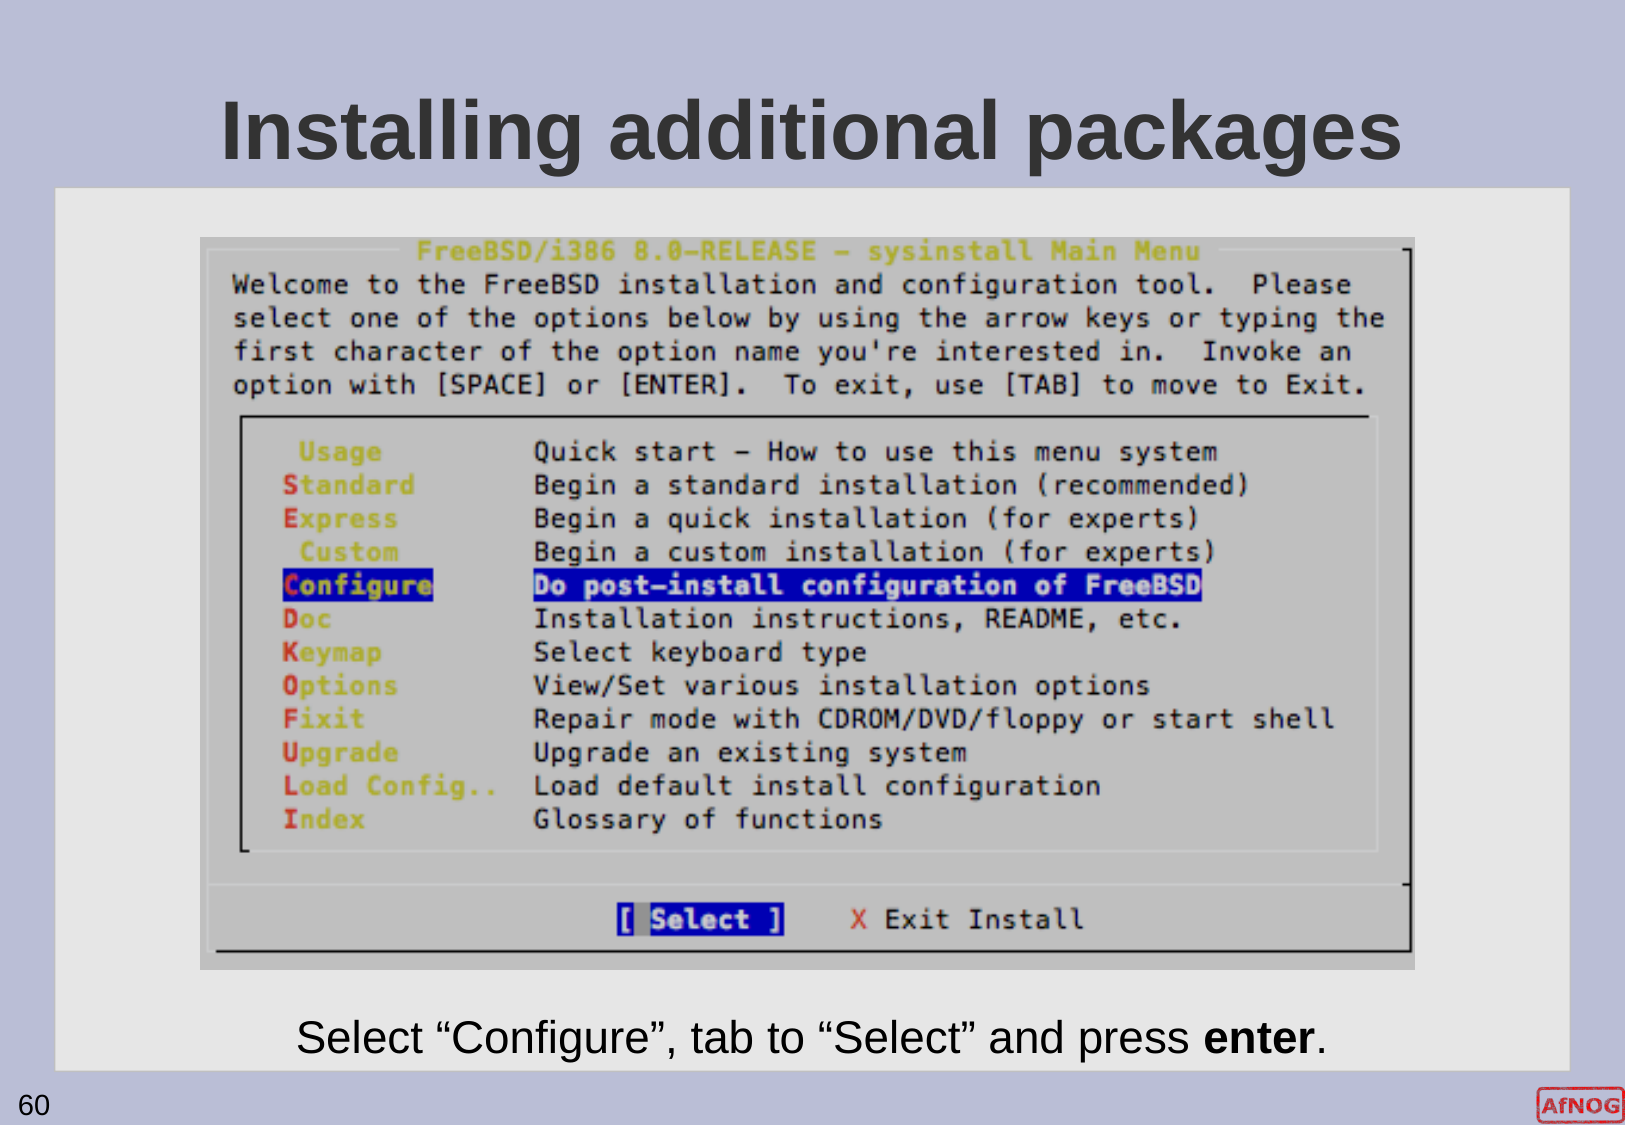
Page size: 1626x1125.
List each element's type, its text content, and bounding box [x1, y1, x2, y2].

text_box Select “Configure”, tab to “Select” and press enter. [118, 1003, 1506, 1071]
picture [200, 237, 1415, 970]
picture [1535, 1085, 1626, 1125]
title Installing additional packages [54, 51, 1571, 207]
